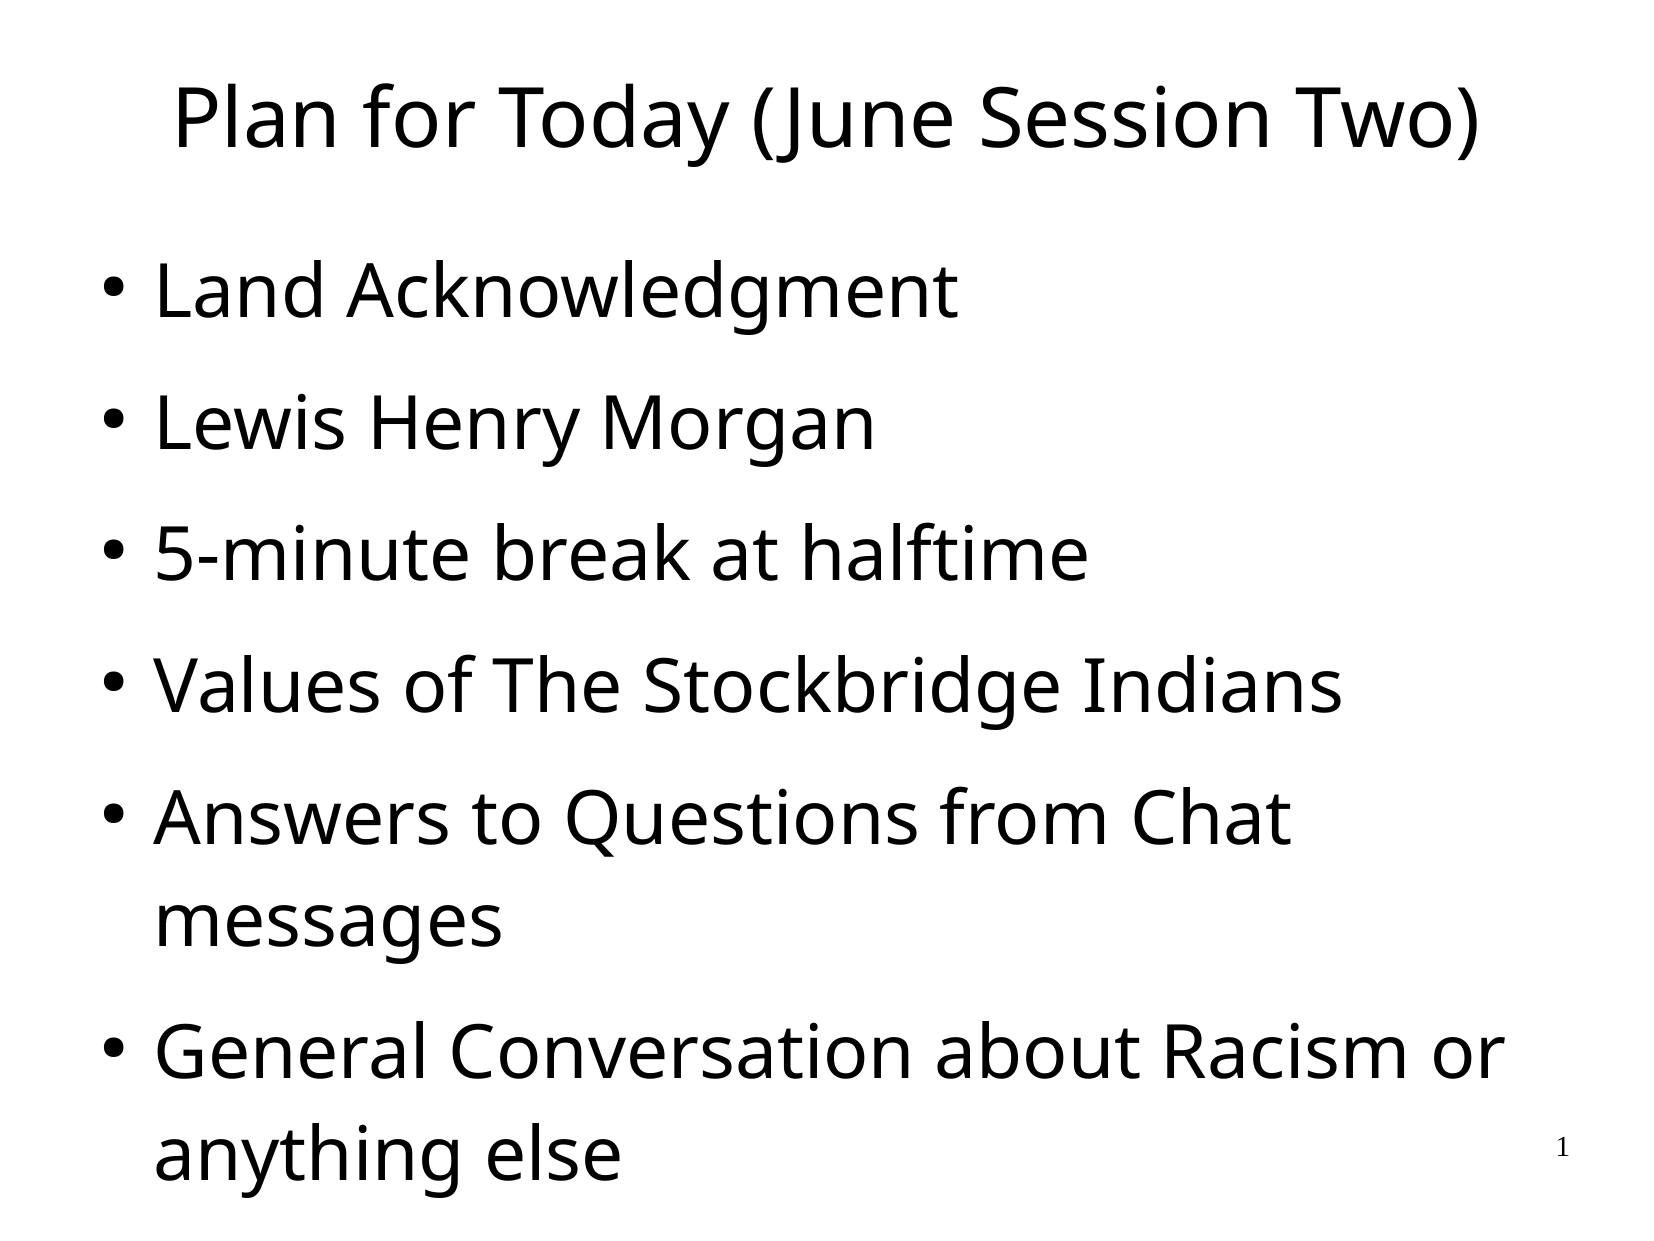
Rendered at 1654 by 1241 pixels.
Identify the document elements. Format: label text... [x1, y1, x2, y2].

list Land Acknowledgment Lewis Henry Morgan 5-minute break at halftime Values of The Stockbridge Indians Answers to Questions from Chat messages General Conversation about Racism or anything else [82, 237, 1571, 1135]
title Plan for Today (June Session Two) [82, 49, 1571, 181]
